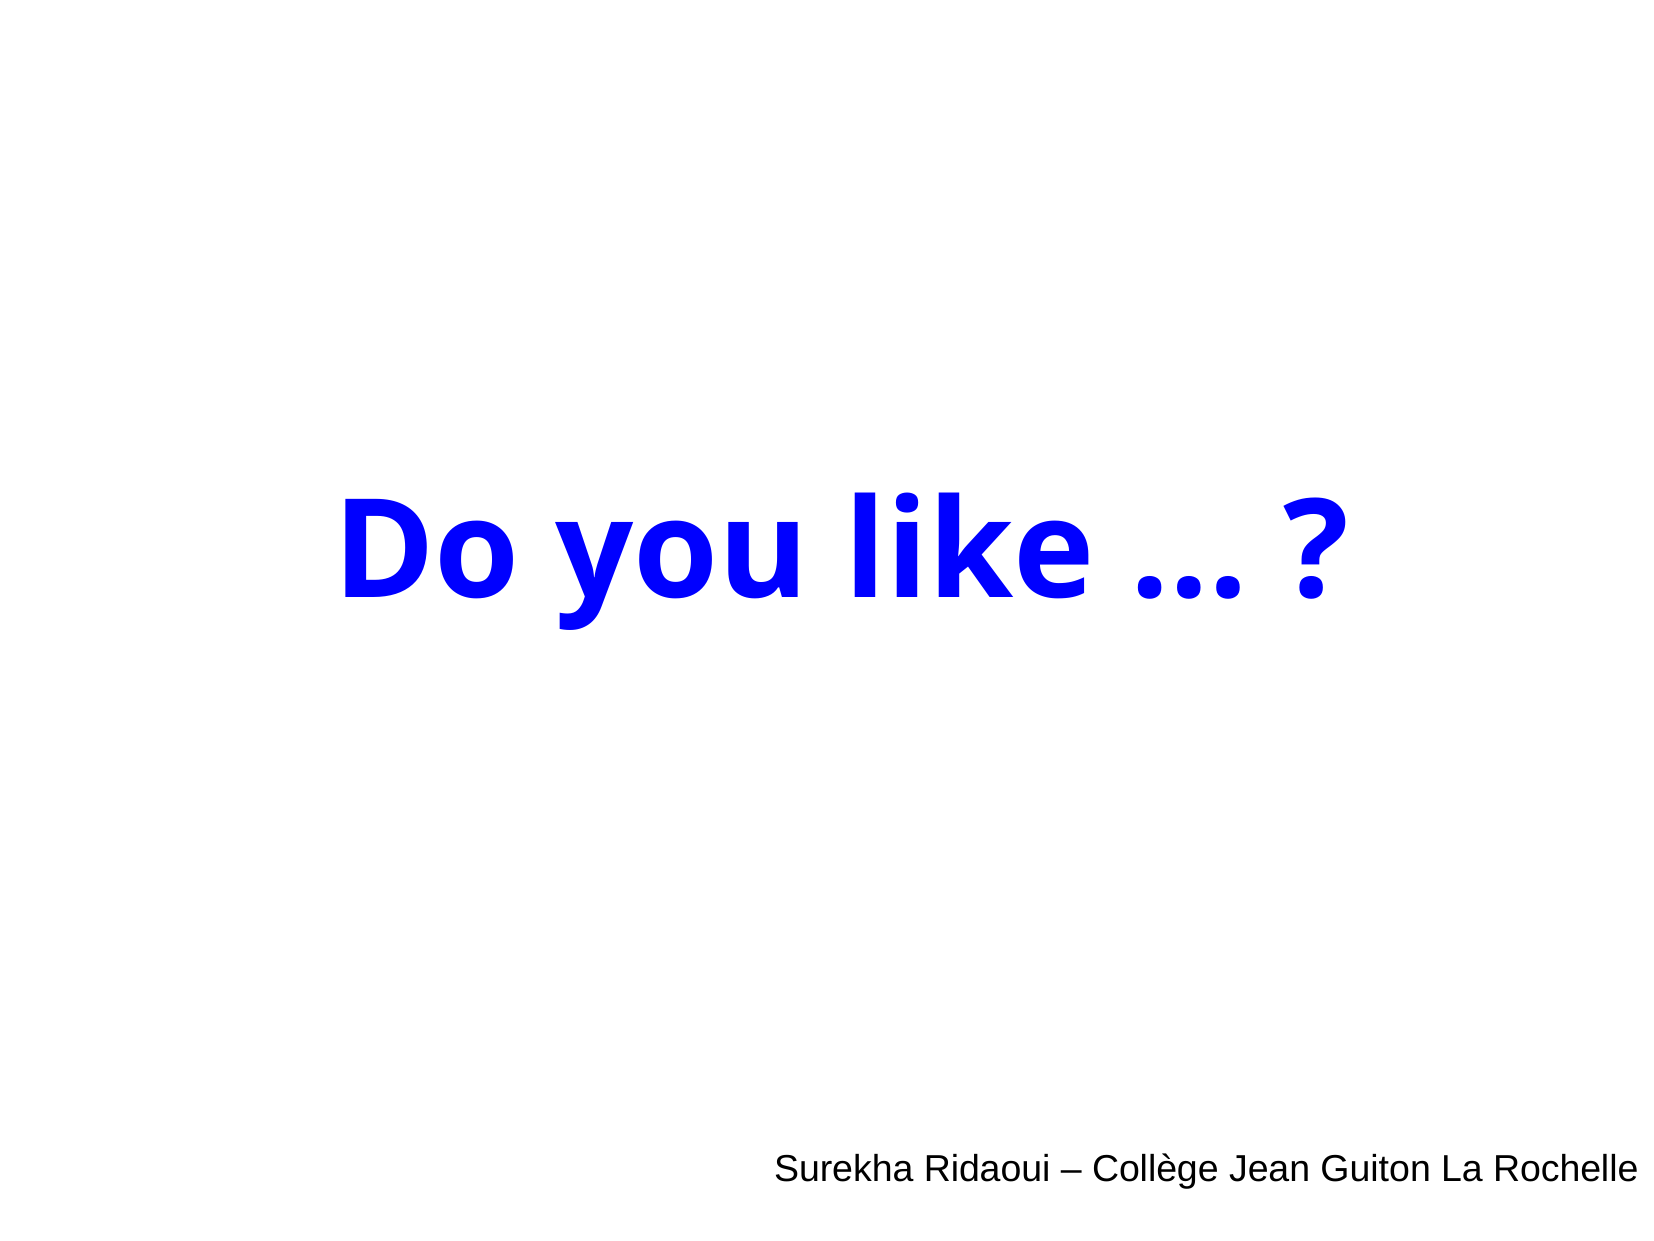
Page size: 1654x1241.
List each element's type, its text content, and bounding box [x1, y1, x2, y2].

text_box Surekha Ridaoui – Collège Jean Guiton La Rochelle [759, 1139, 1654, 1211]
text_box Do you like … ? [206, 442, 1477, 650]
